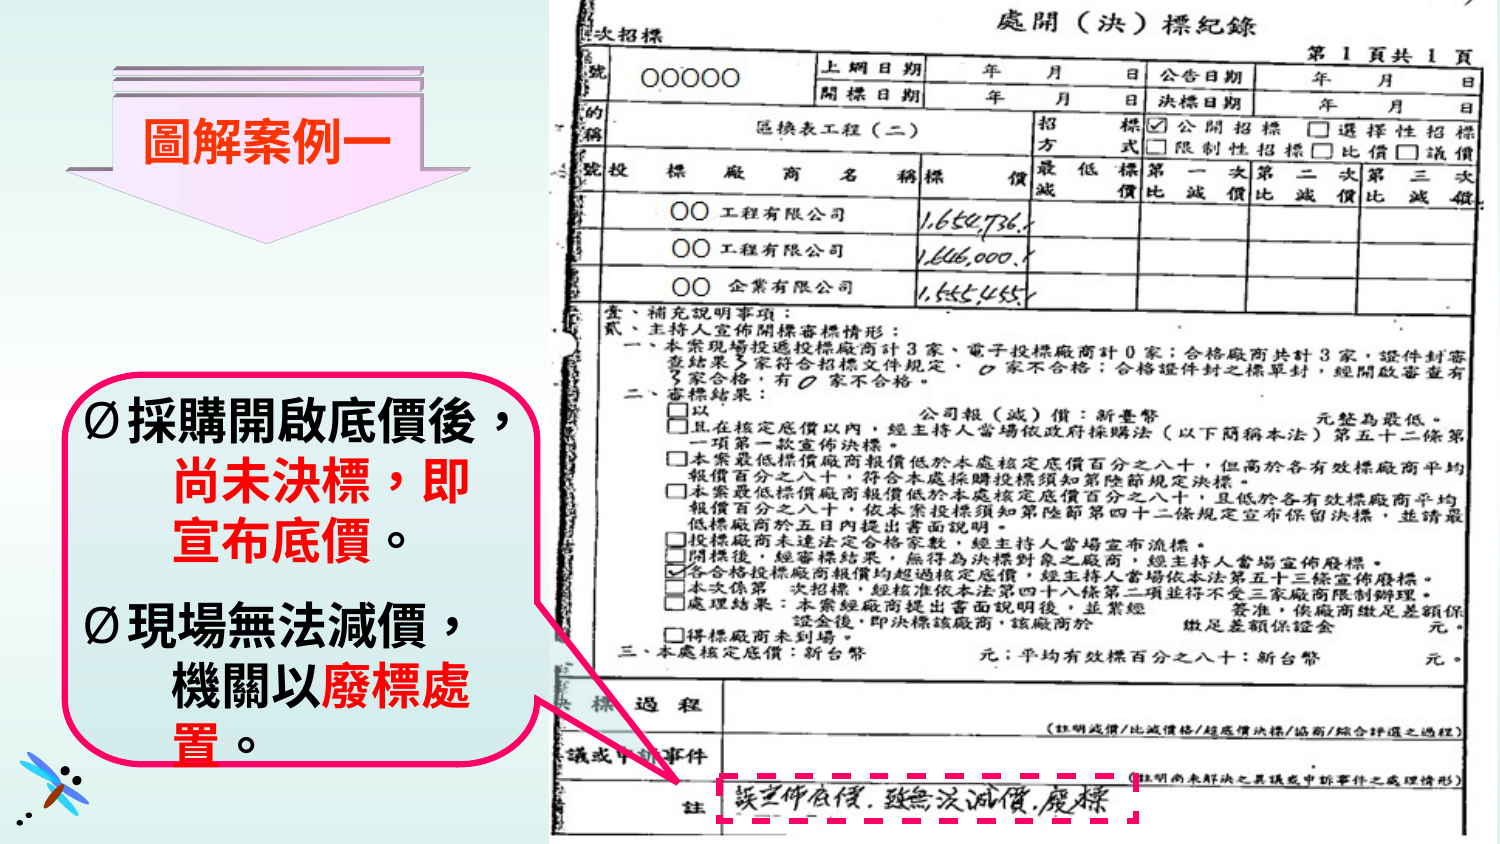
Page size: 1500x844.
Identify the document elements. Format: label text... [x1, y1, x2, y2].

picture [549, 0, 1498, 844]
text_box 採購開啟底價後，尚未決標，即宣布底價。 現場無法減價，機關以廢標處置。 [64, 374, 679, 783]
text_box 圖解案例一 [142, 115, 393, 178]
text_box [114, 82, 419, 91]
text_box [72, 98, 461, 243]
text_box [114, 71, 419, 75]
